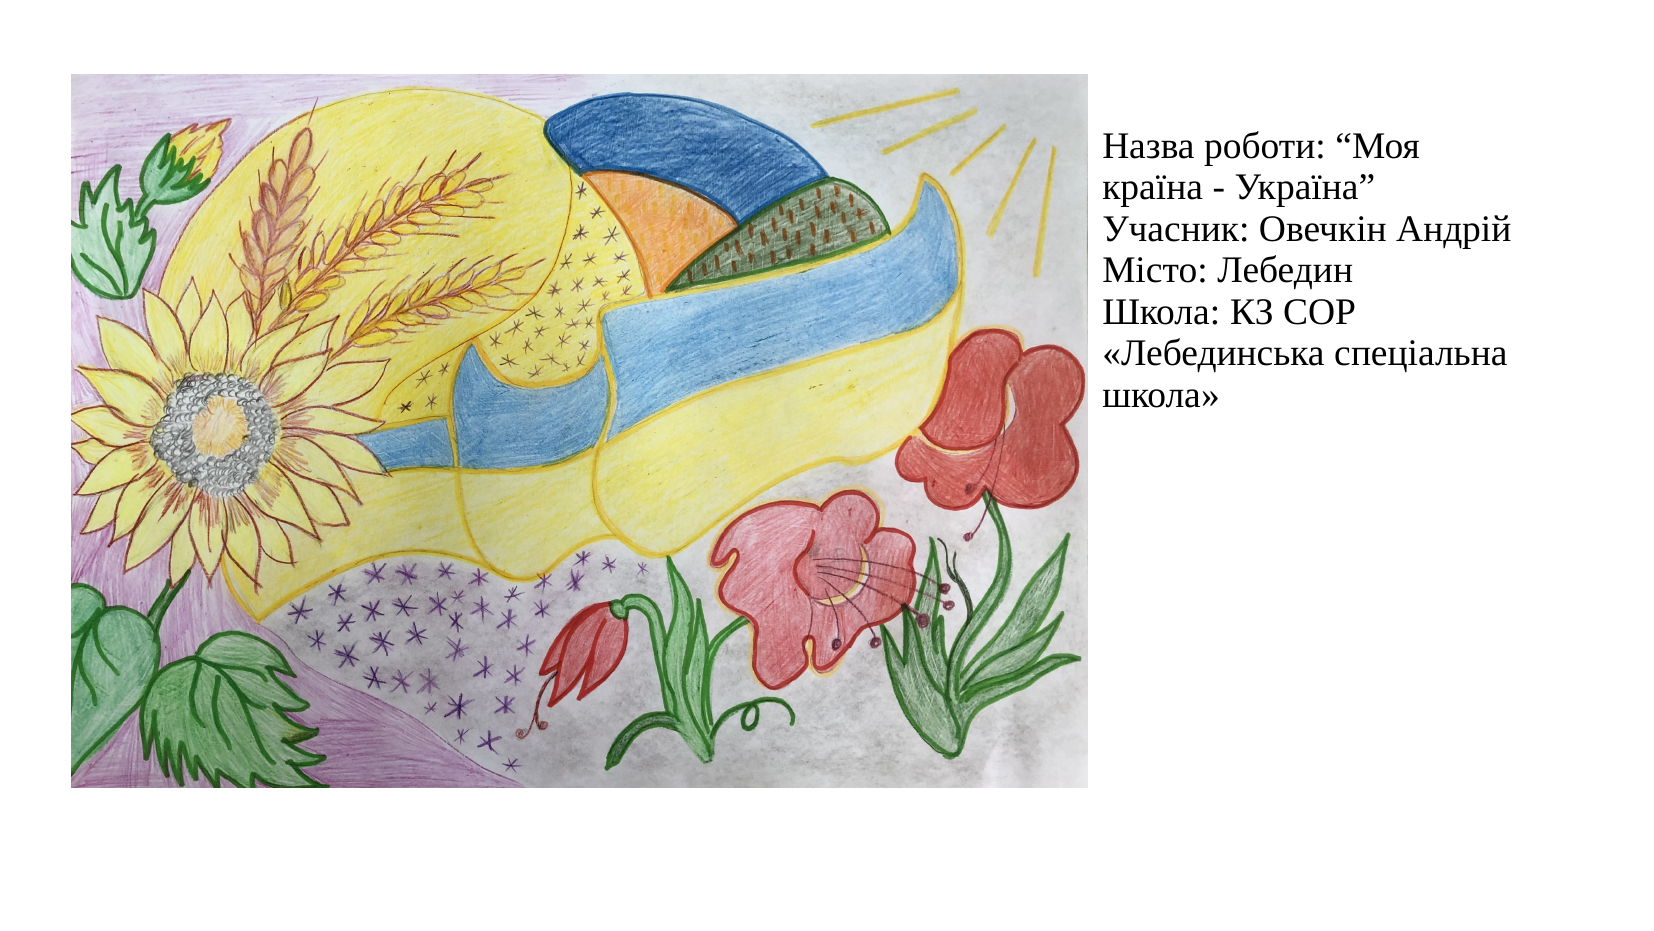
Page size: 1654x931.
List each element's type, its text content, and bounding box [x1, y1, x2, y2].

picture [71, 74, 1088, 788]
text_box Назва роботи: “Моя країна - Україна” Учасник: Овечкін Андрій Місто: Лебедин Школа: КЗ СОР «Лебединська спеціальна школа» [1087, 117, 1538, 423]
